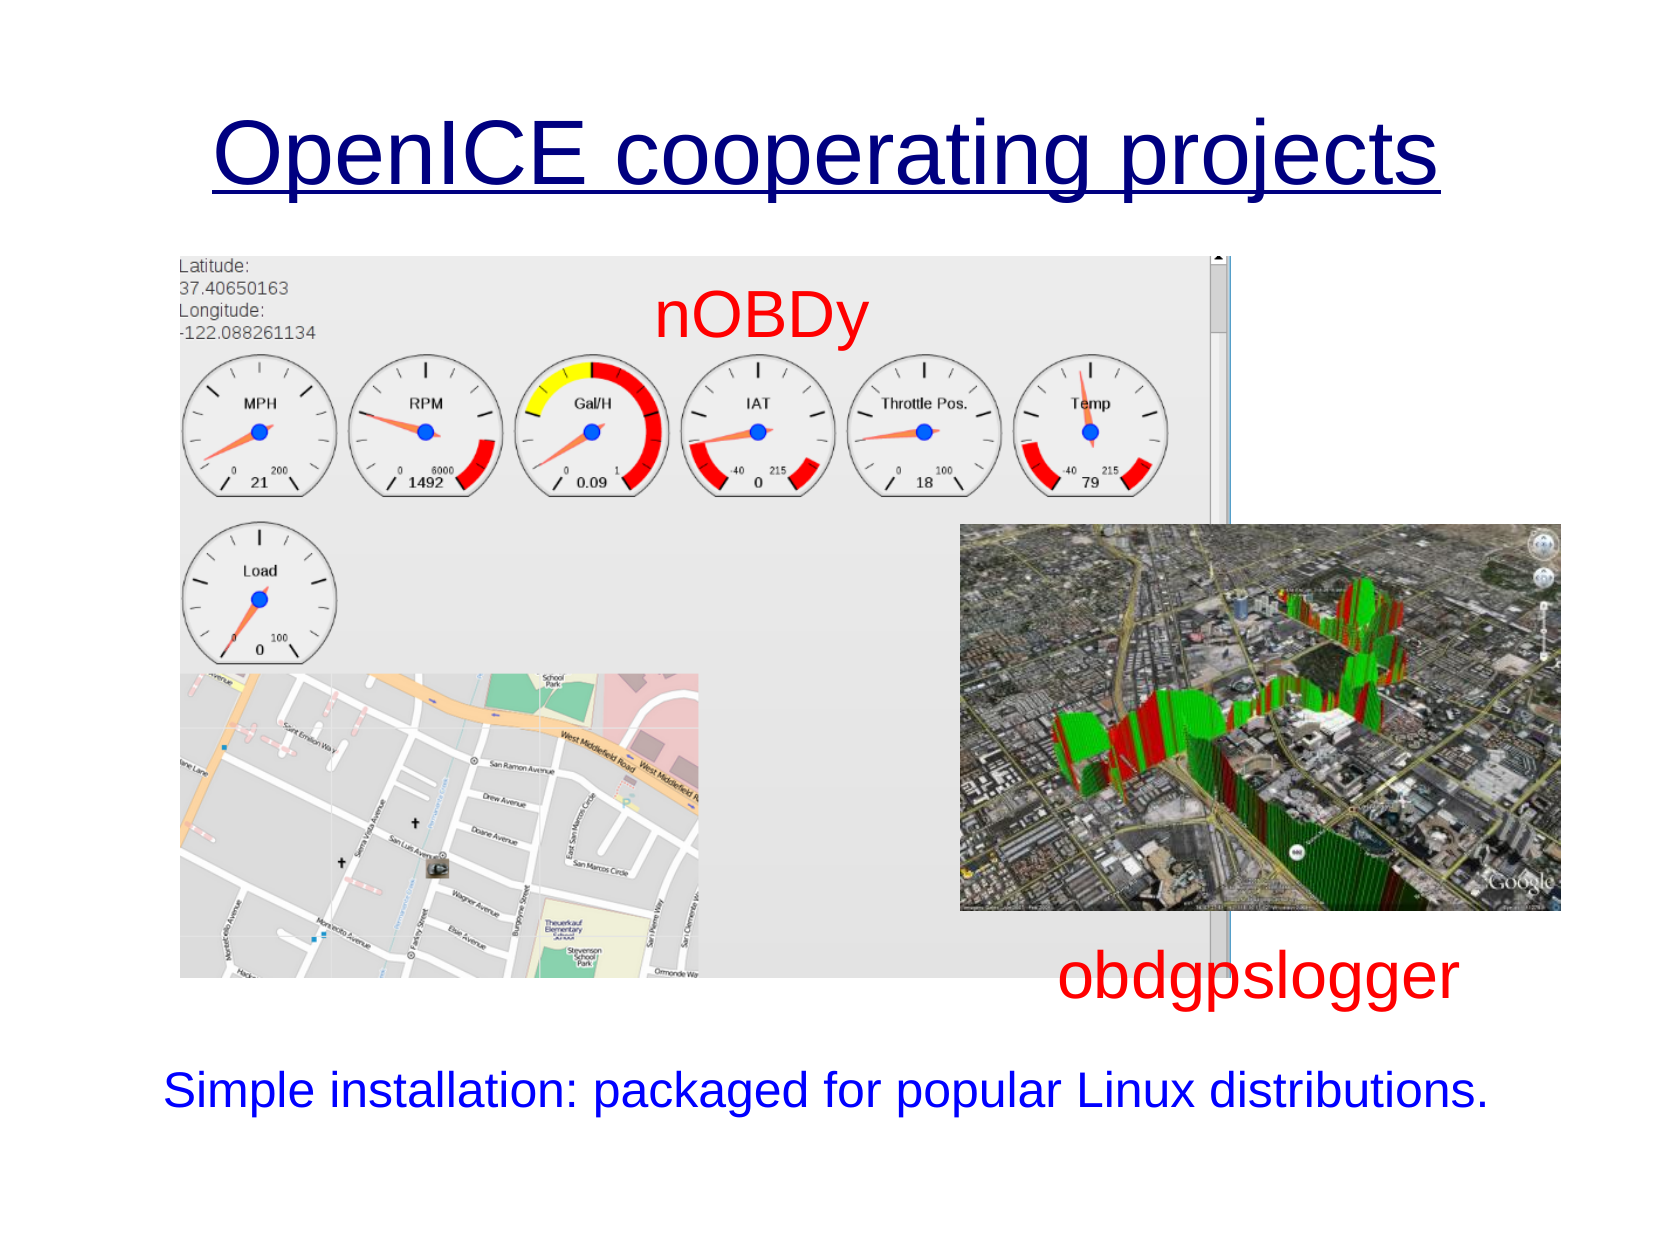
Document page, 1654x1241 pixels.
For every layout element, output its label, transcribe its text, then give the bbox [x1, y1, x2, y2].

text_box obdgpslogger [1042, 930, 1478, 1021]
title OpenICE cooperating projects [82, 49, 1571, 257]
text_box Simple installation: packaged for popular Linux distributions. [148, 1054, 1506, 1126]
picture [180, 256, 1561, 978]
text_box nOBDy [639, 270, 886, 360]
